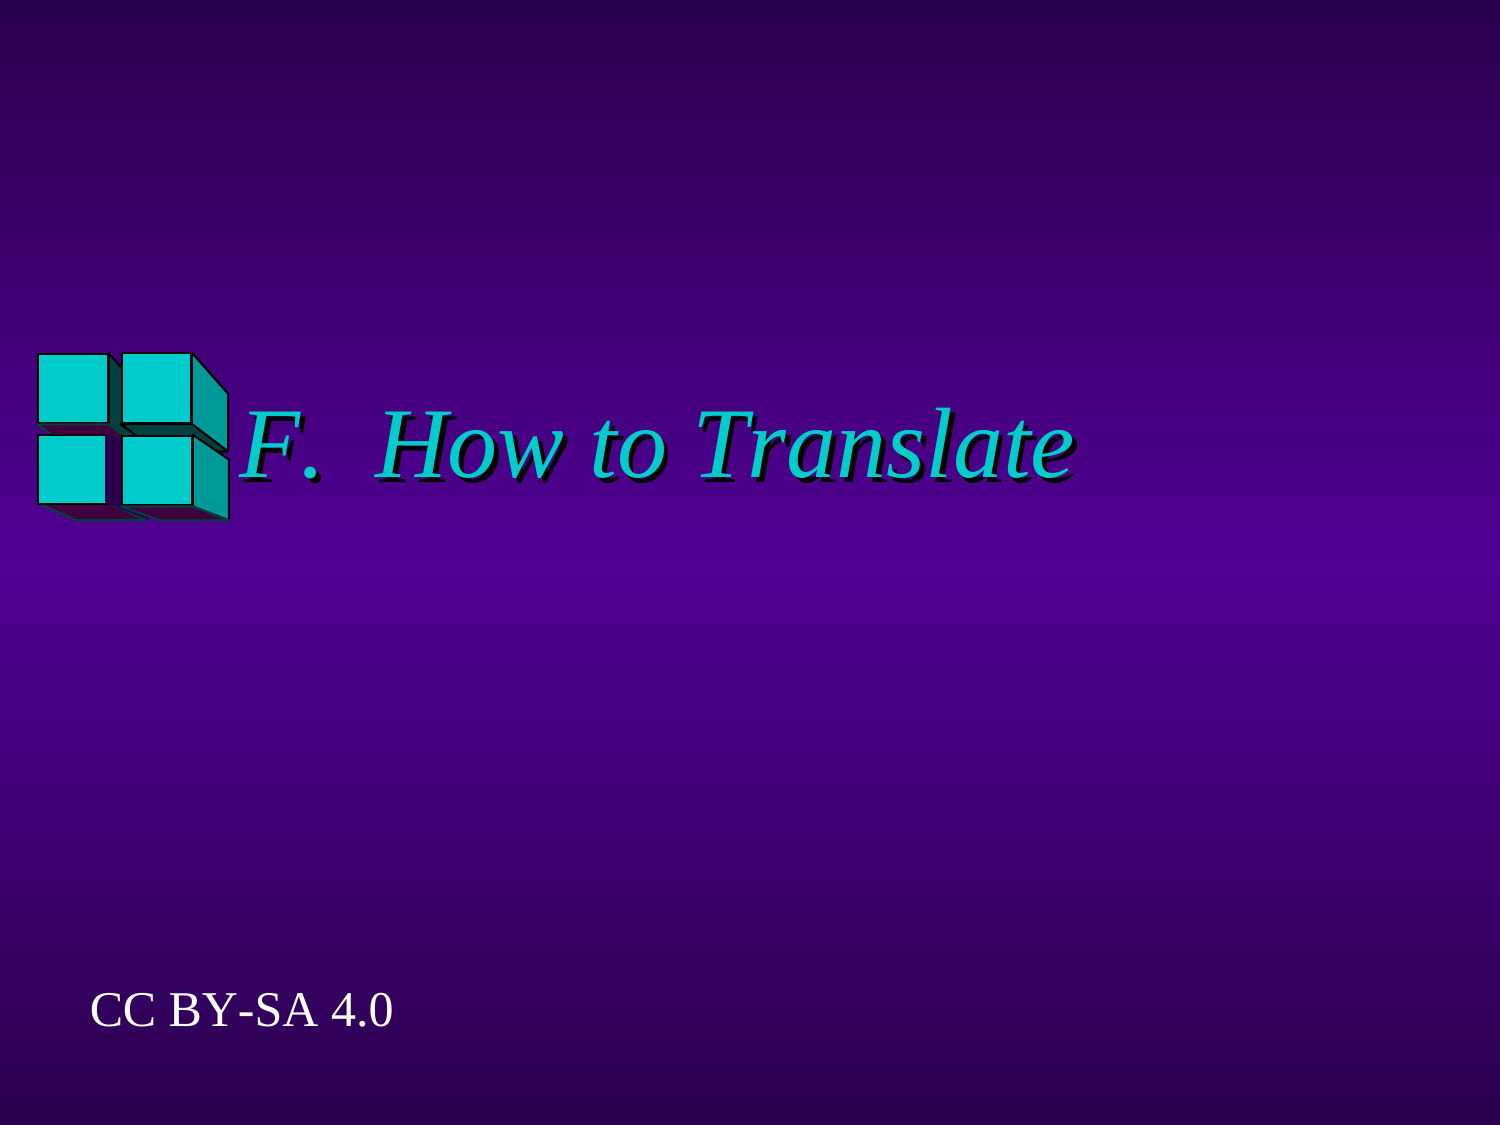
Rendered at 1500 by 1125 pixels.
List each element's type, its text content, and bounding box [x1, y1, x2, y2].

text_box CC BY-SA 4.0 [75, 975, 488, 1046]
title F. How to Translate [224, 349, 1500, 538]
